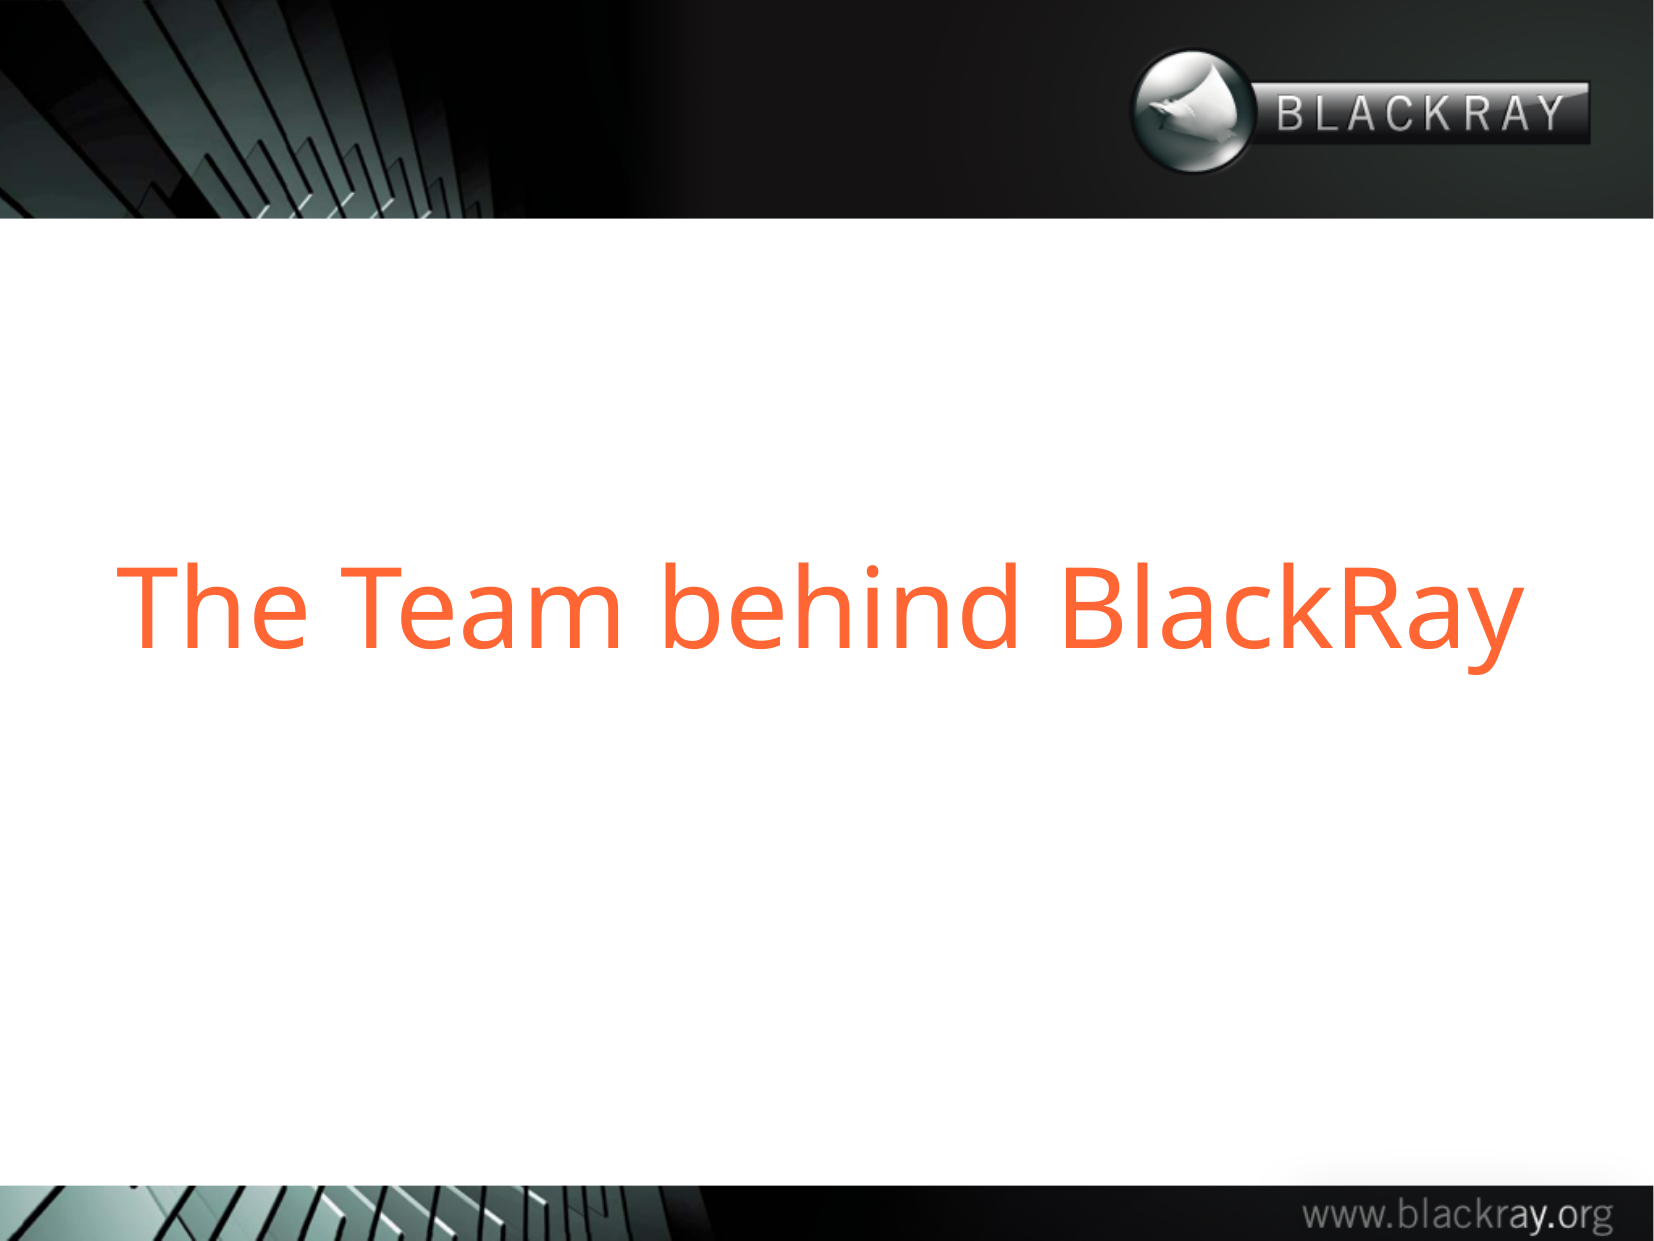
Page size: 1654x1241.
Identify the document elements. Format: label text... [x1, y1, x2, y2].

title The Team behind BlackRay [76, 420, 1565, 790]
picture [0, 0, 1654, 1241]
